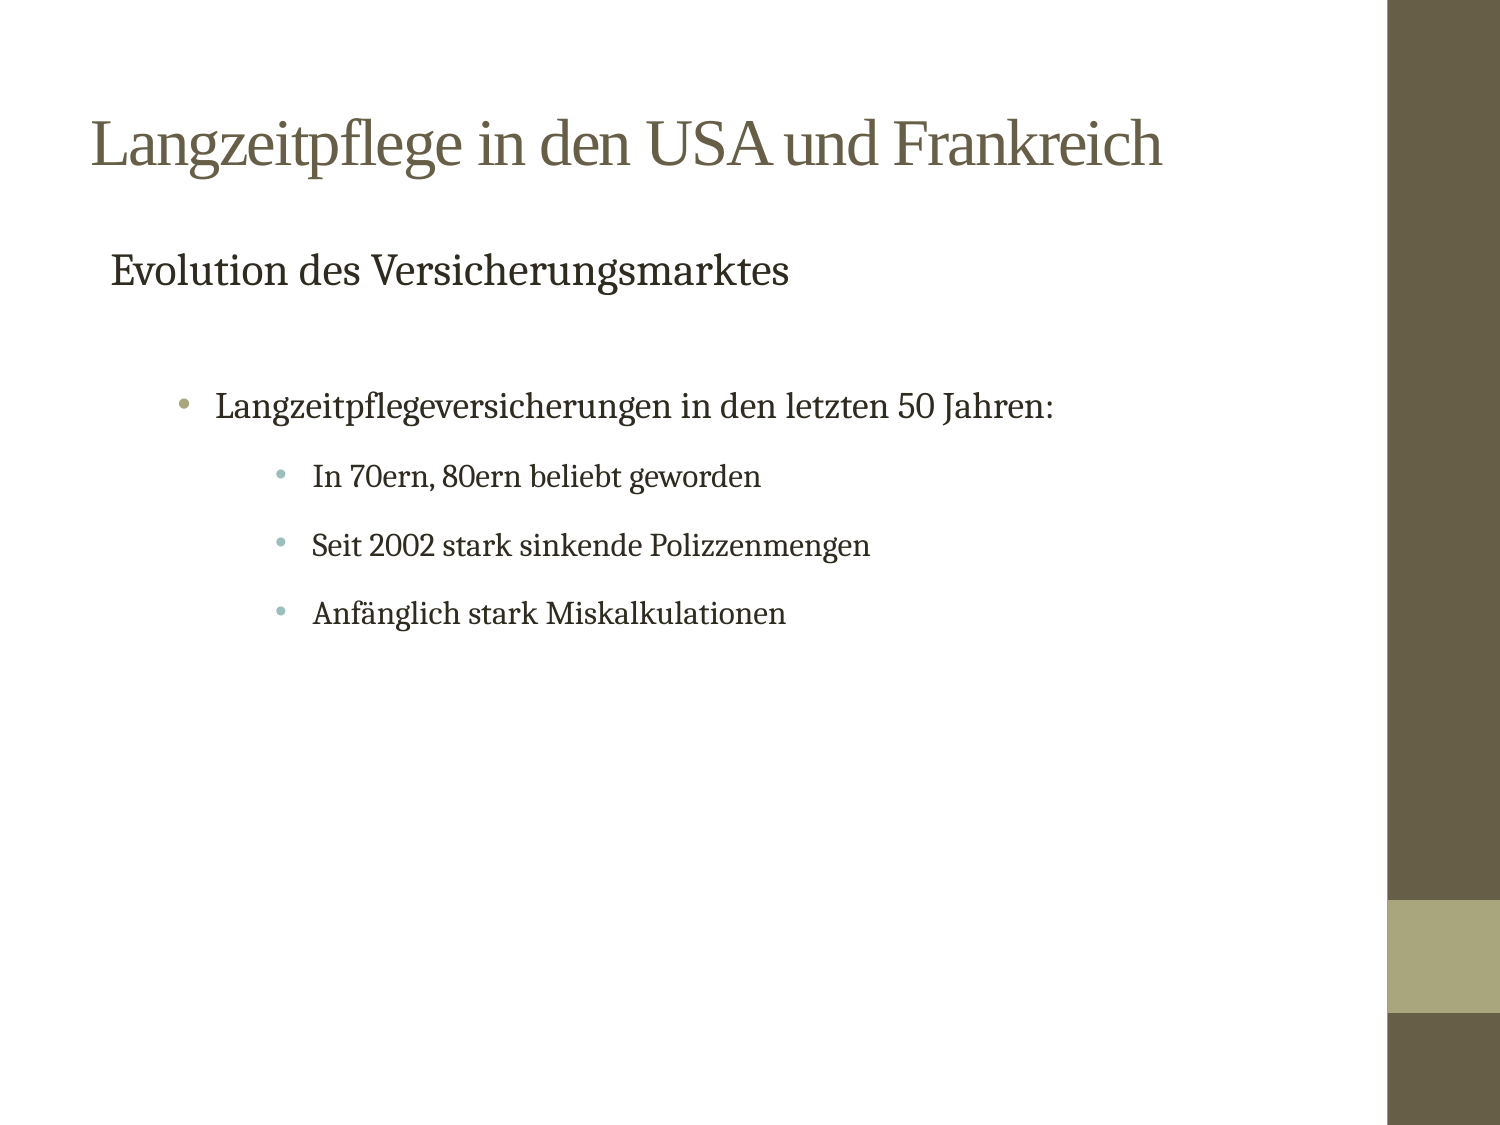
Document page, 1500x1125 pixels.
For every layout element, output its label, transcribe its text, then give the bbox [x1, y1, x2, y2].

text_box Langzeitpflegeversicherungen in den letzten 50 Jahren: In 70ern, 80ern beliebt geworden Seit 2002 stark sinkende Polizzenmengen Anfänglich stark Miskalkulationen [125, 351, 1376, 588]
text_box [99, 326, 1351, 563]
text_box Evolution des Versicherungsmarktes [76, 231, 1327, 312]
title Langzeitpflege in den USA und Frankreich [75, 45, 1400, 233]
